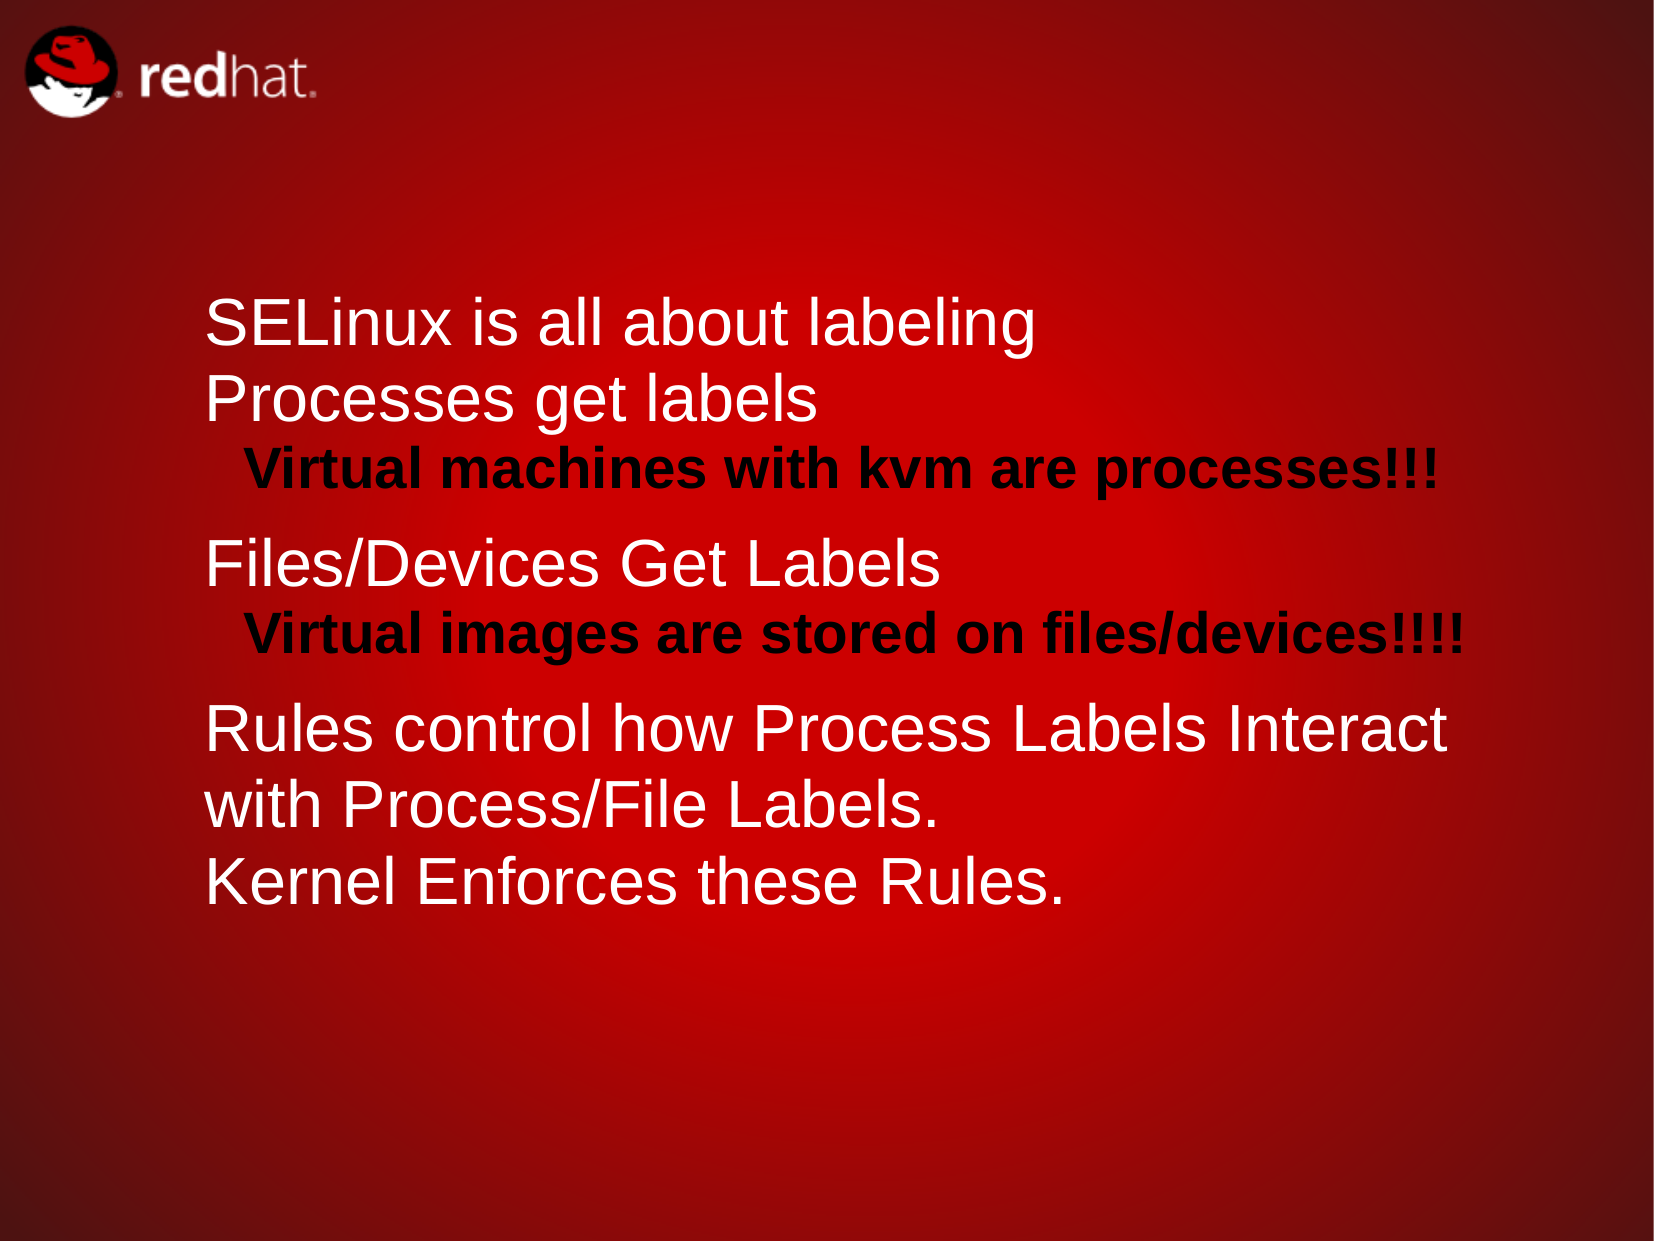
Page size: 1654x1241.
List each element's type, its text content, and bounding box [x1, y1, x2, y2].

picture [0, 0, 1654, 1241]
list SELinux is all about labeling Processes get labels Virtual machines with kvm are processes!!! Files/Devices Get Labels Virtual images are stored on files/devices!!!! Rules control how Process Labels Interact with Process/File Labels. Kernel Enforces these Rules. [148, 283, 1494, 1062]
